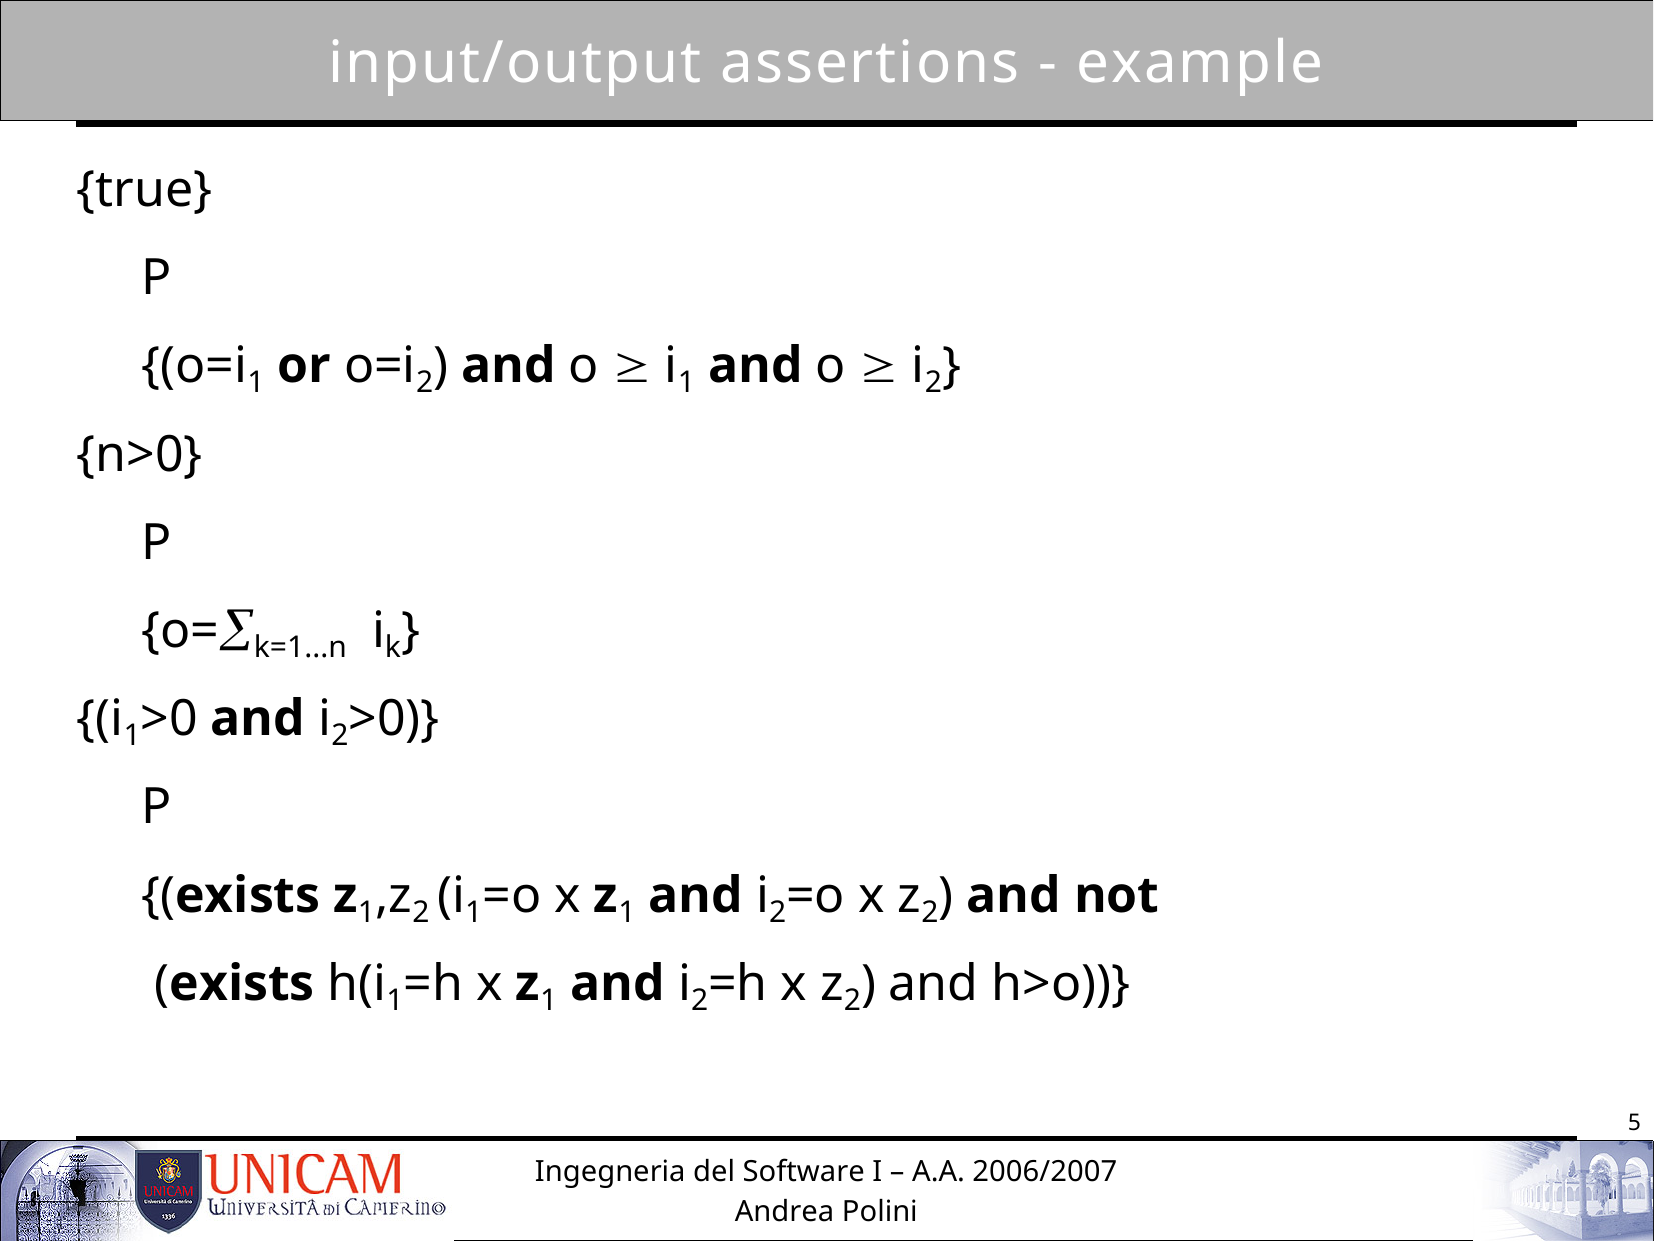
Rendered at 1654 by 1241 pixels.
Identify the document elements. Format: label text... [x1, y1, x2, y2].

picture [0, 1141, 454, 1241]
list {true} P {(o=i1 or o=i2) and o  i1 and o  i2} {n>0} P {o=k=1...n ik} {(i1>0 and i2>0)} P {(exists z1,z2 (i1=o x z1 and i2=o x z2) and not (exists h(i1=h x z1 and i2=h x z2) and h>o))} [76, 152, 1577, 958]
title input/output assertions - example [0, 0, 1653, 121]
picture [1473, 1141, 1654, 1241]
